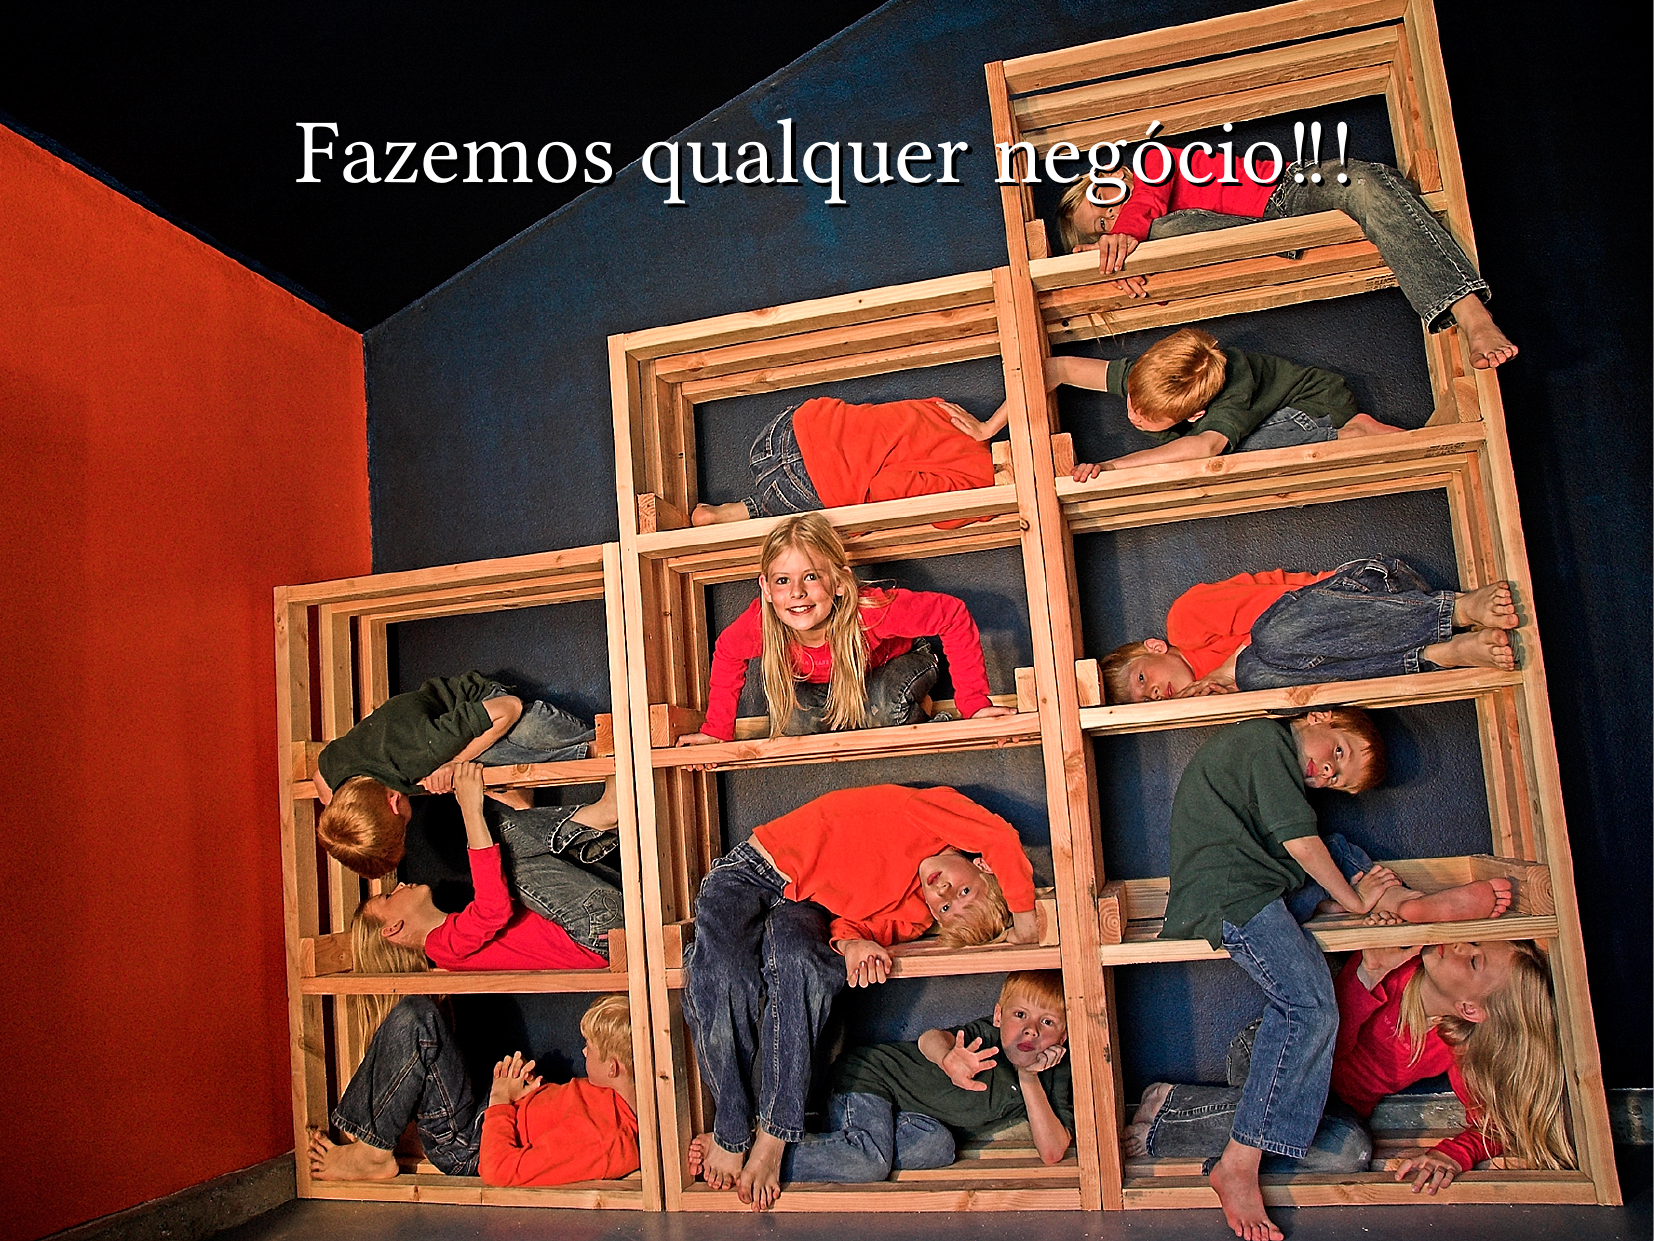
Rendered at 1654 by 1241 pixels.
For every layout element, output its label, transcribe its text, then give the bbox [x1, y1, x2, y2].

title Fazemos qualquer negócio!!! [82, 49, 1571, 257]
picture [0, 0, 1654, 1241]
